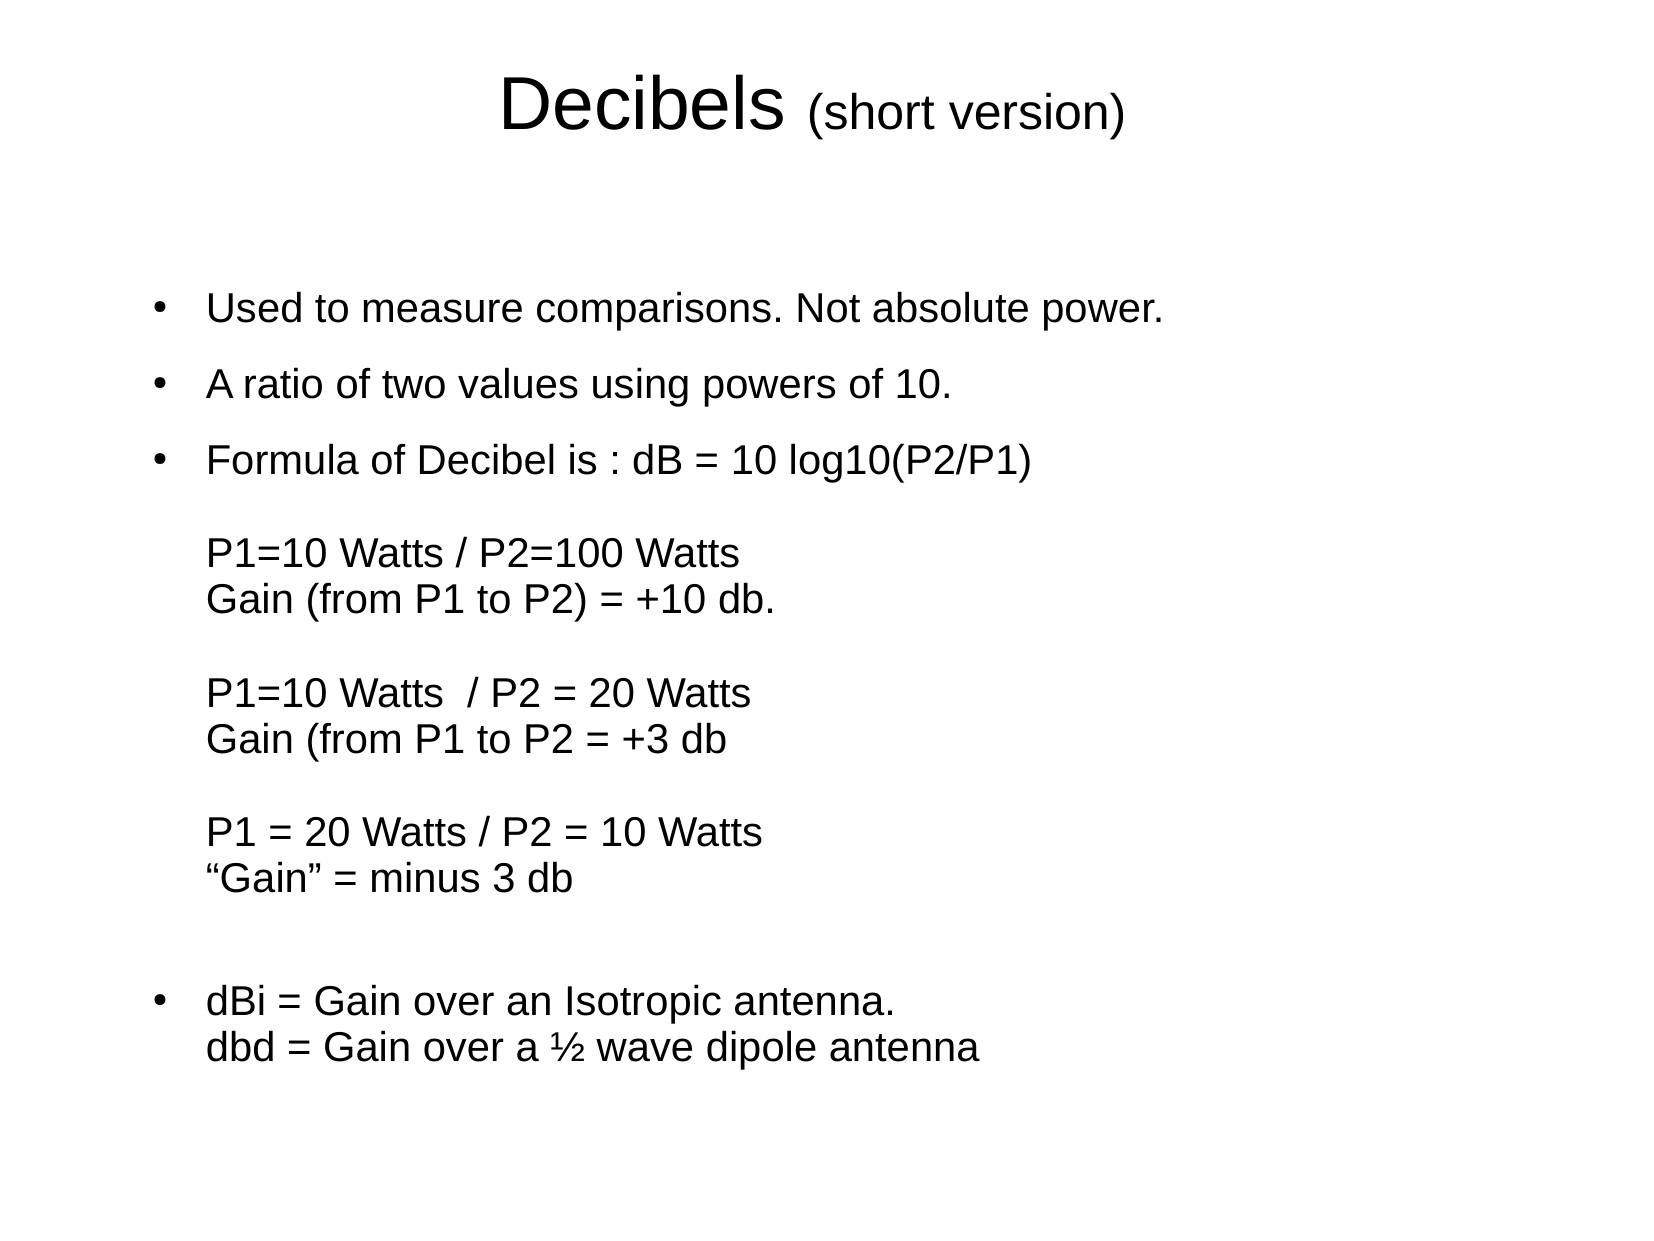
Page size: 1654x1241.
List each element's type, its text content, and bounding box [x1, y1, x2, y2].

text_box Decibels (short version) [439, 52, 1186, 155]
list Used to measure comparisons. Not absolute power. A ratio of two values using powers of 10. Formula of Decibel is : dB = 10 log10(P2/P1) P1=10 Watts / P2=100 Watts Gain (from P1 to P2) = +10 db. P1=10 Watts / P2 = 20 Watts Gain (from P1 to P2 = +3 db P1 = 20 Watts / P2 = 10 Watts “Gain” = minus 3 db dBi = Gain over an Isotropic antenna. dbd = Gain over a ½ wave dipole antenna [135, 285, 1516, 1150]
